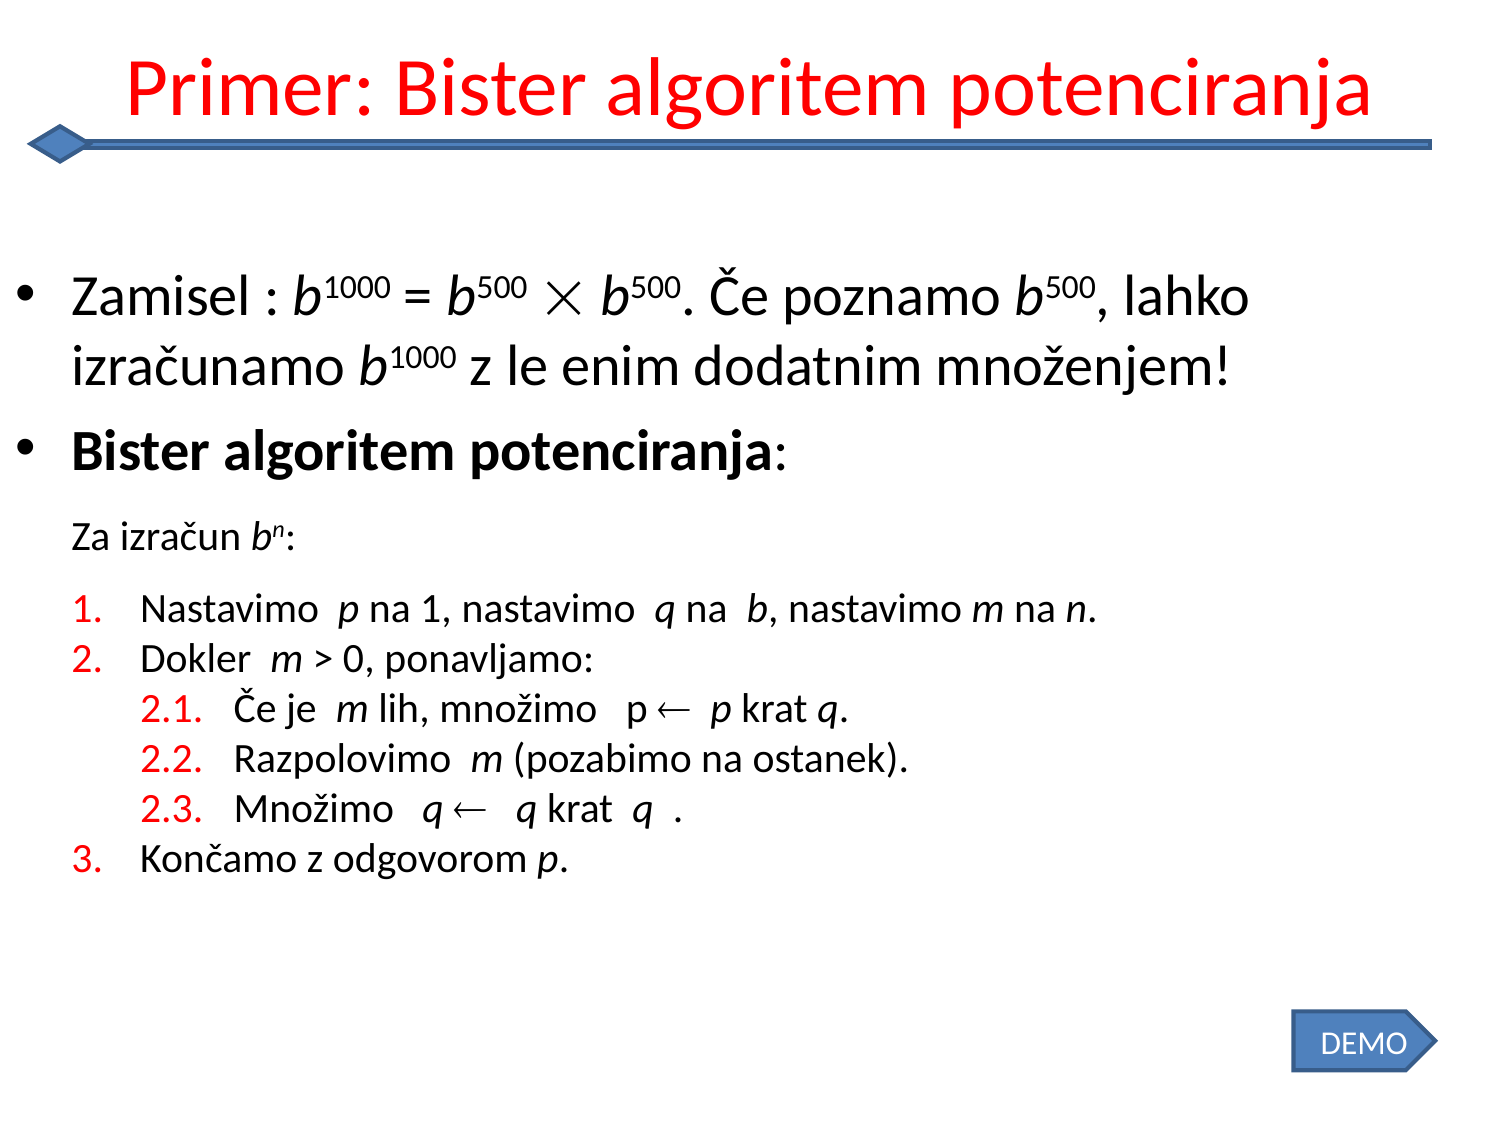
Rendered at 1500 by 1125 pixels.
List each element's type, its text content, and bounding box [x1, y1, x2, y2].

list Zamisel : b1000 = b500  b500. Če poznamo b500, lahko izračunamo b1000 z le enim dodatnim množenjem! Bister algoritem potenciranja: Za izračun bn: 1. Nastavimo p na 1, nastavimo q na b, nastavimo m na n. 2. Dokler m > 0, ponavljamo: 2.1. Če je m lih, množimo p  p krat q. 2.2. Razpolovimo m (pozabimo na ostanek). 2.3. Množimo q  q krat q . 3. Končamo z odgovorom p. [0, 249, 1418, 1125]
title Primer: Bister algoritem potenciranja [75, 0, 1426, 190]
text_box DEMO [1293, 1011, 1436, 1071]
